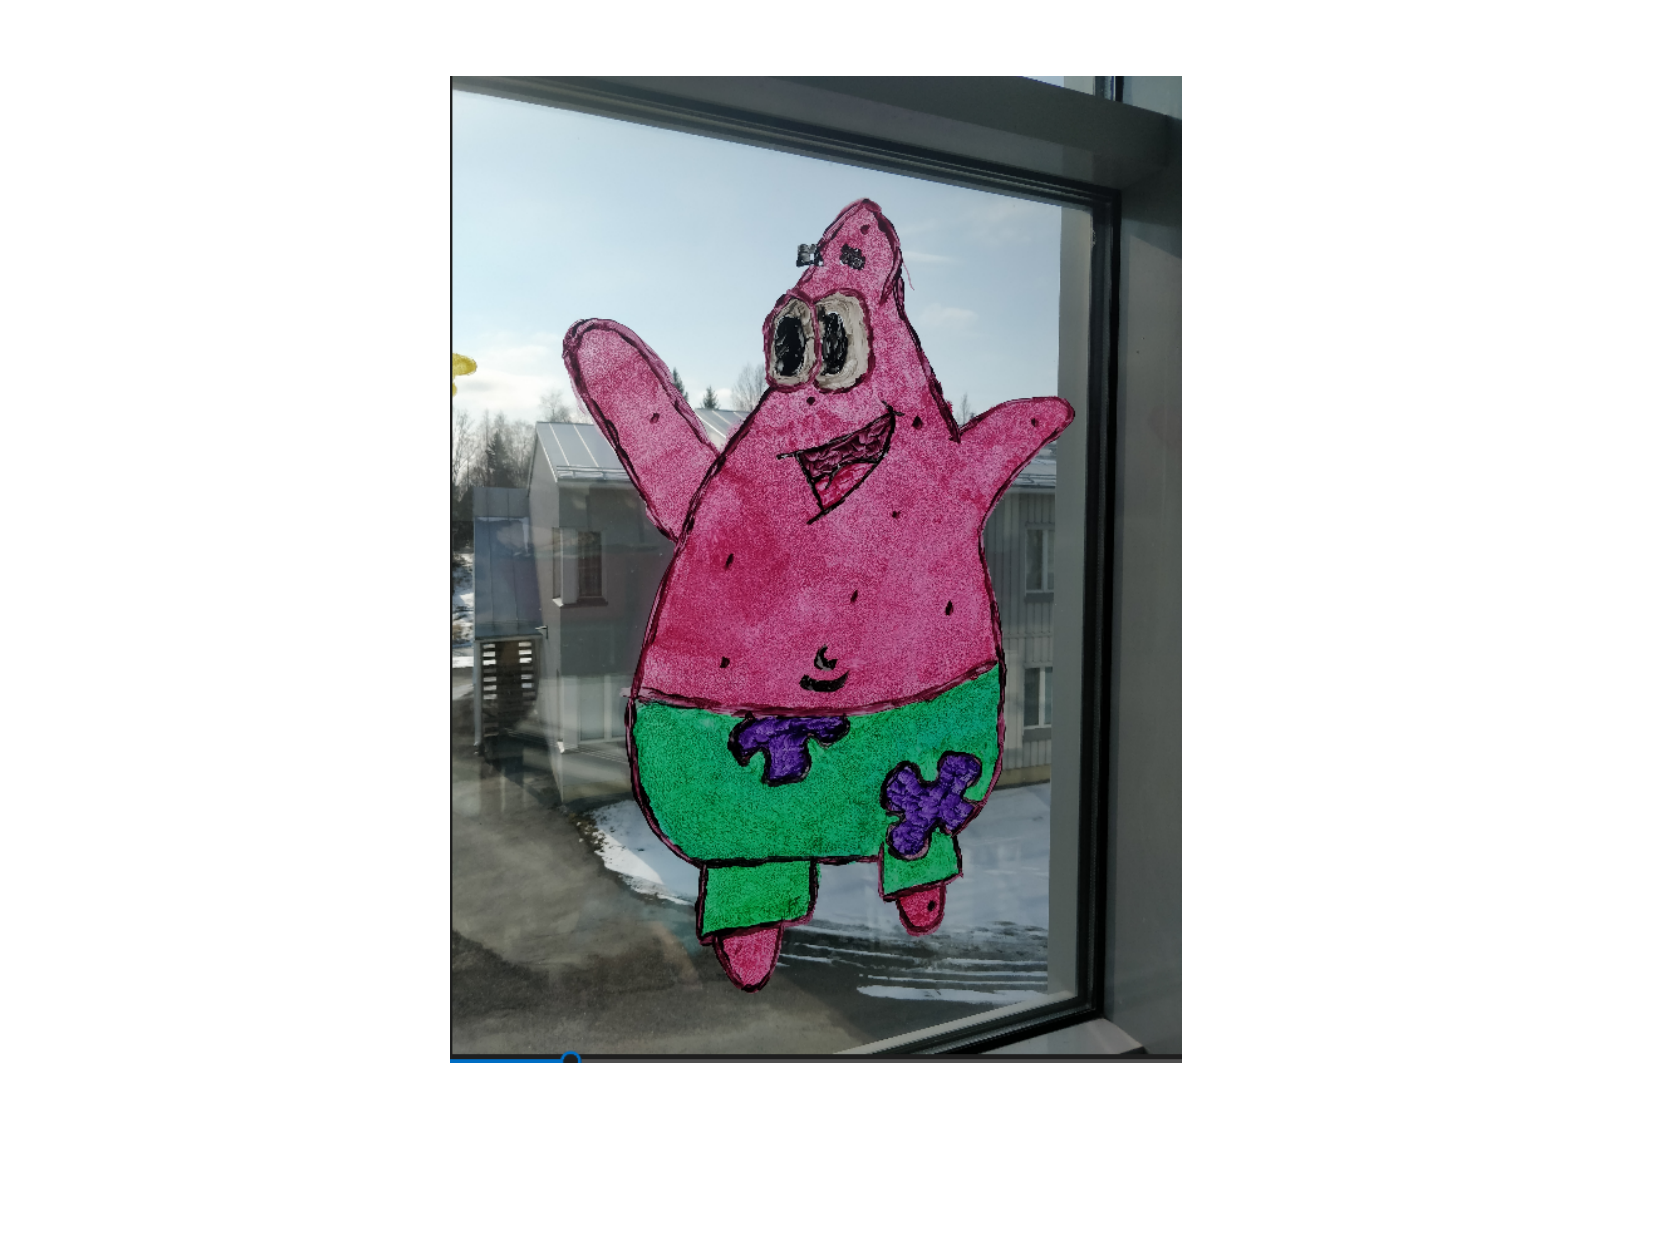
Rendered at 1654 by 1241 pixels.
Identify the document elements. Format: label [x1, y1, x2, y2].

picture [450, 76, 1182, 1063]
